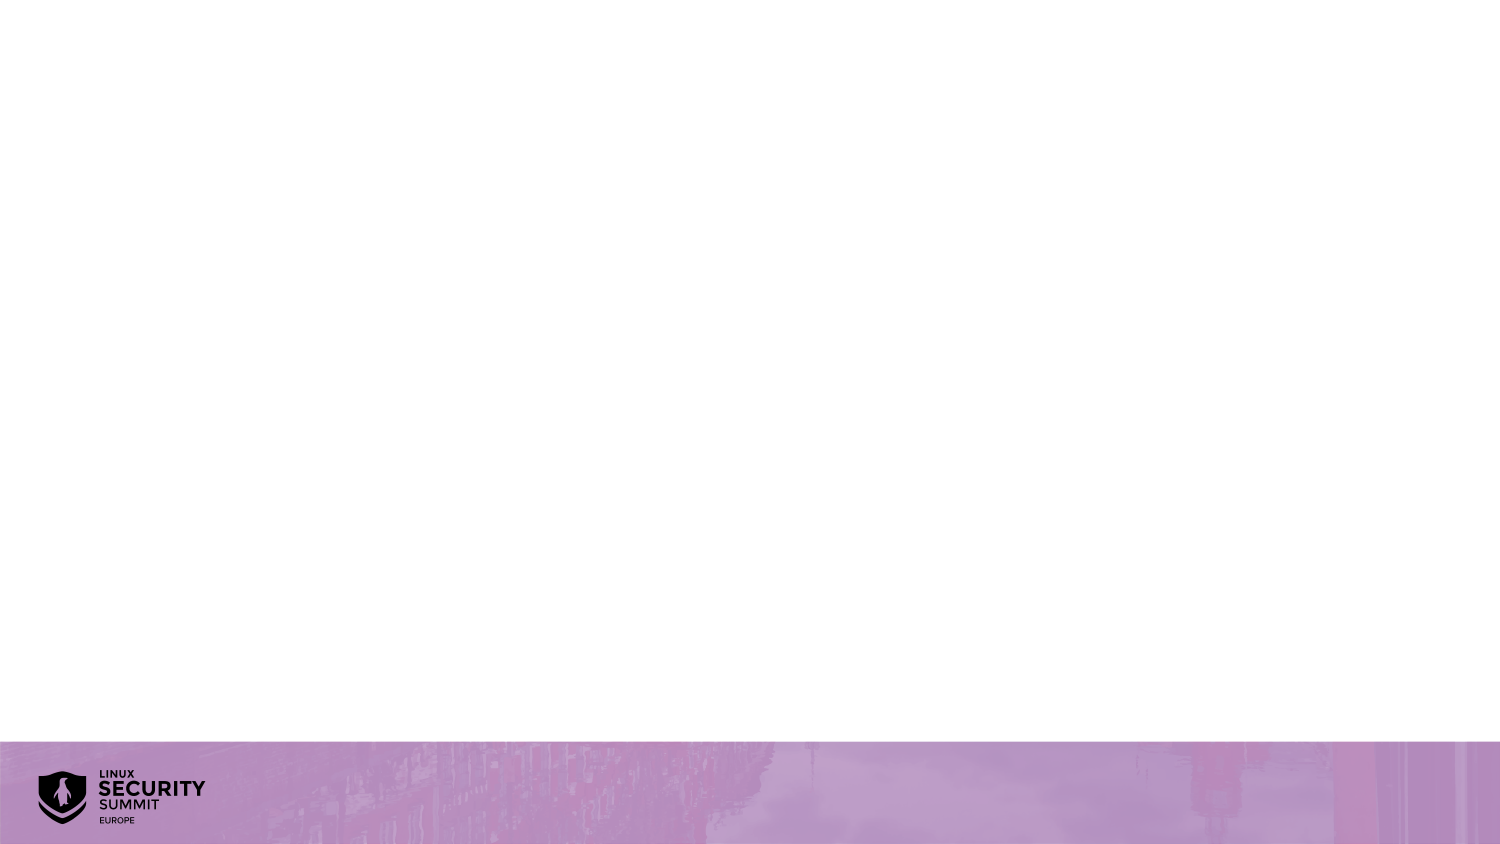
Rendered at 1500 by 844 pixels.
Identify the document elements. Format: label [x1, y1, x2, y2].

picture [24, 755, 220, 839]
